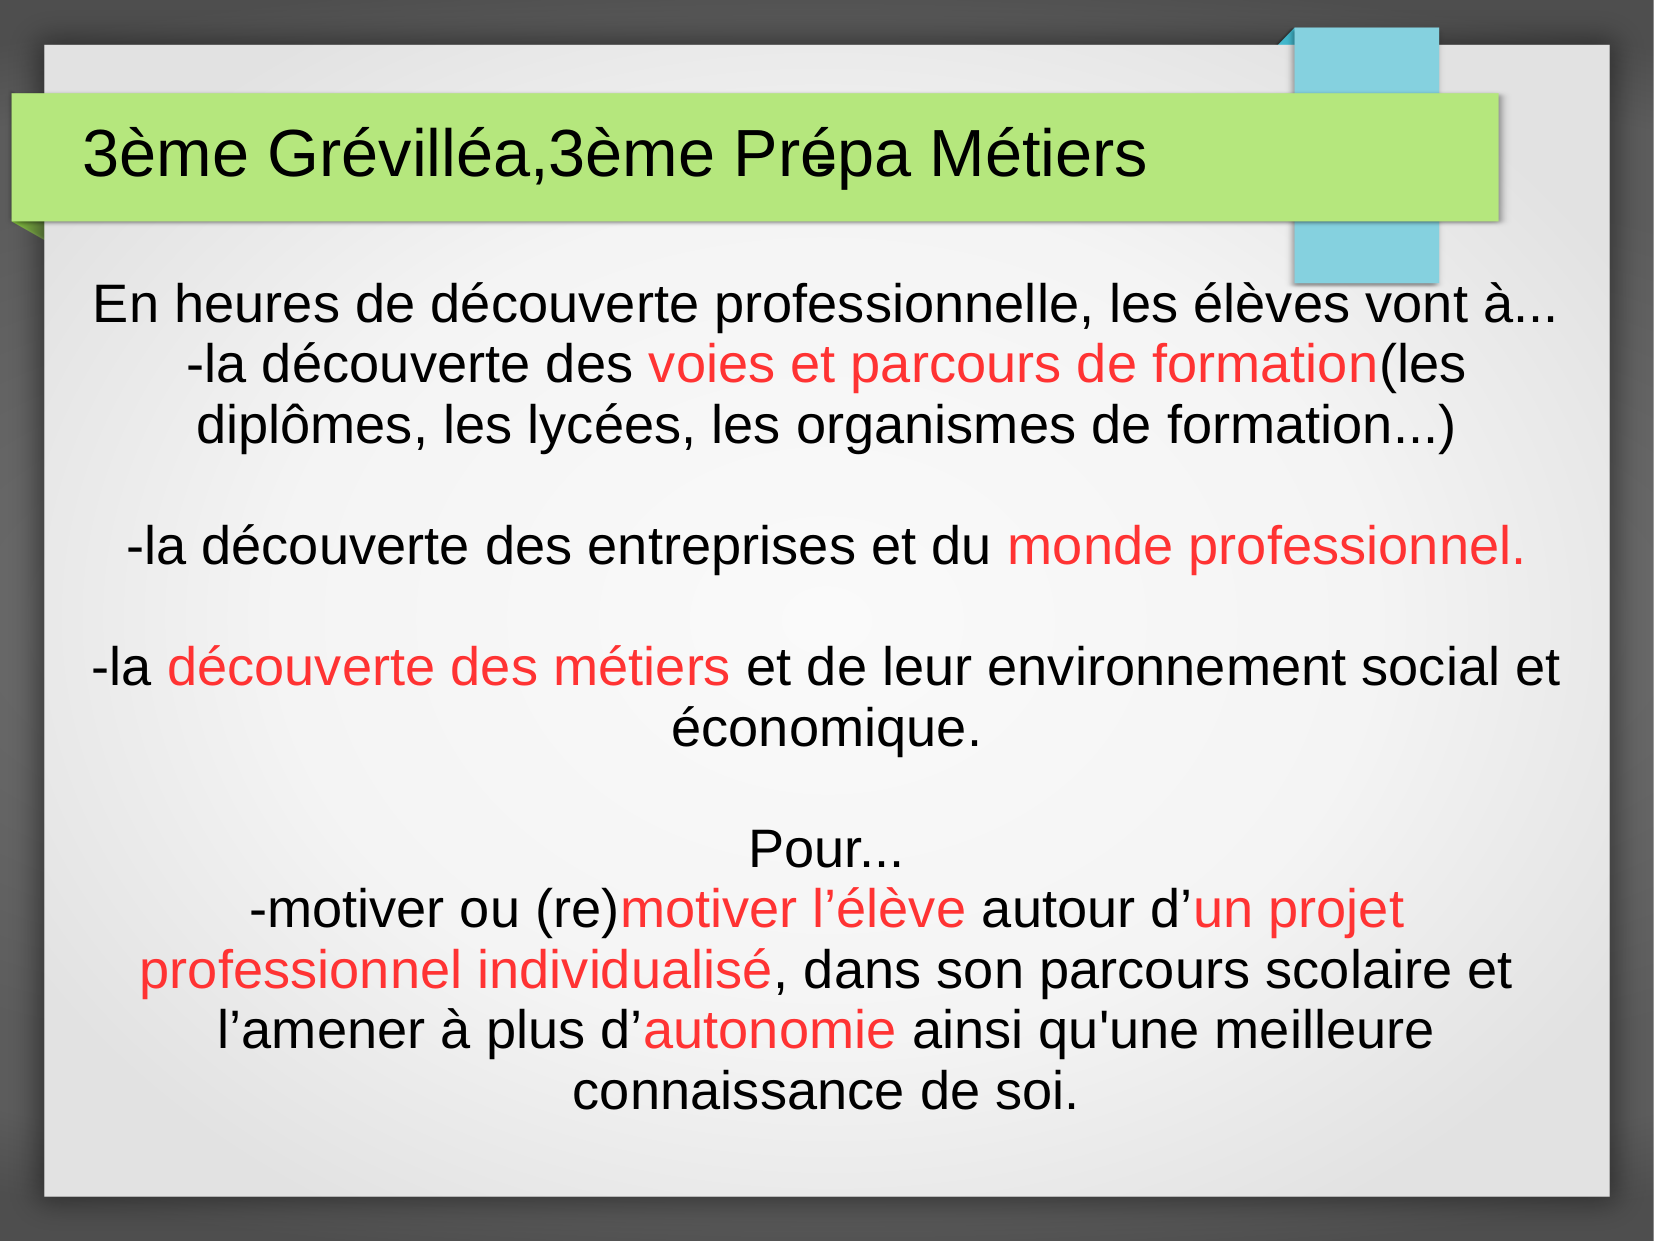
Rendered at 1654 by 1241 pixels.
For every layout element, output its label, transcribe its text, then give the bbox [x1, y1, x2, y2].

subtitle - En heures de découverte professionnelle, les élèves vont à... -la découverte des voies et parcours de formation(les diplômes, les lycées, les organismes de formation...) -la découverte des entreprises et du monde professionnel. -la découverte des métiers et de leur environnement social et économique. Pour... -motiver ou (re)motiver l’élève autour d’un projet professionnel individualisé, dans son parcours scolaire et l’amener à plus d’autonomie ainsi qu'une meilleure connaissance de soi. [82, 94, 1571, 1216]
picture [0, 0, 1654, 1241]
